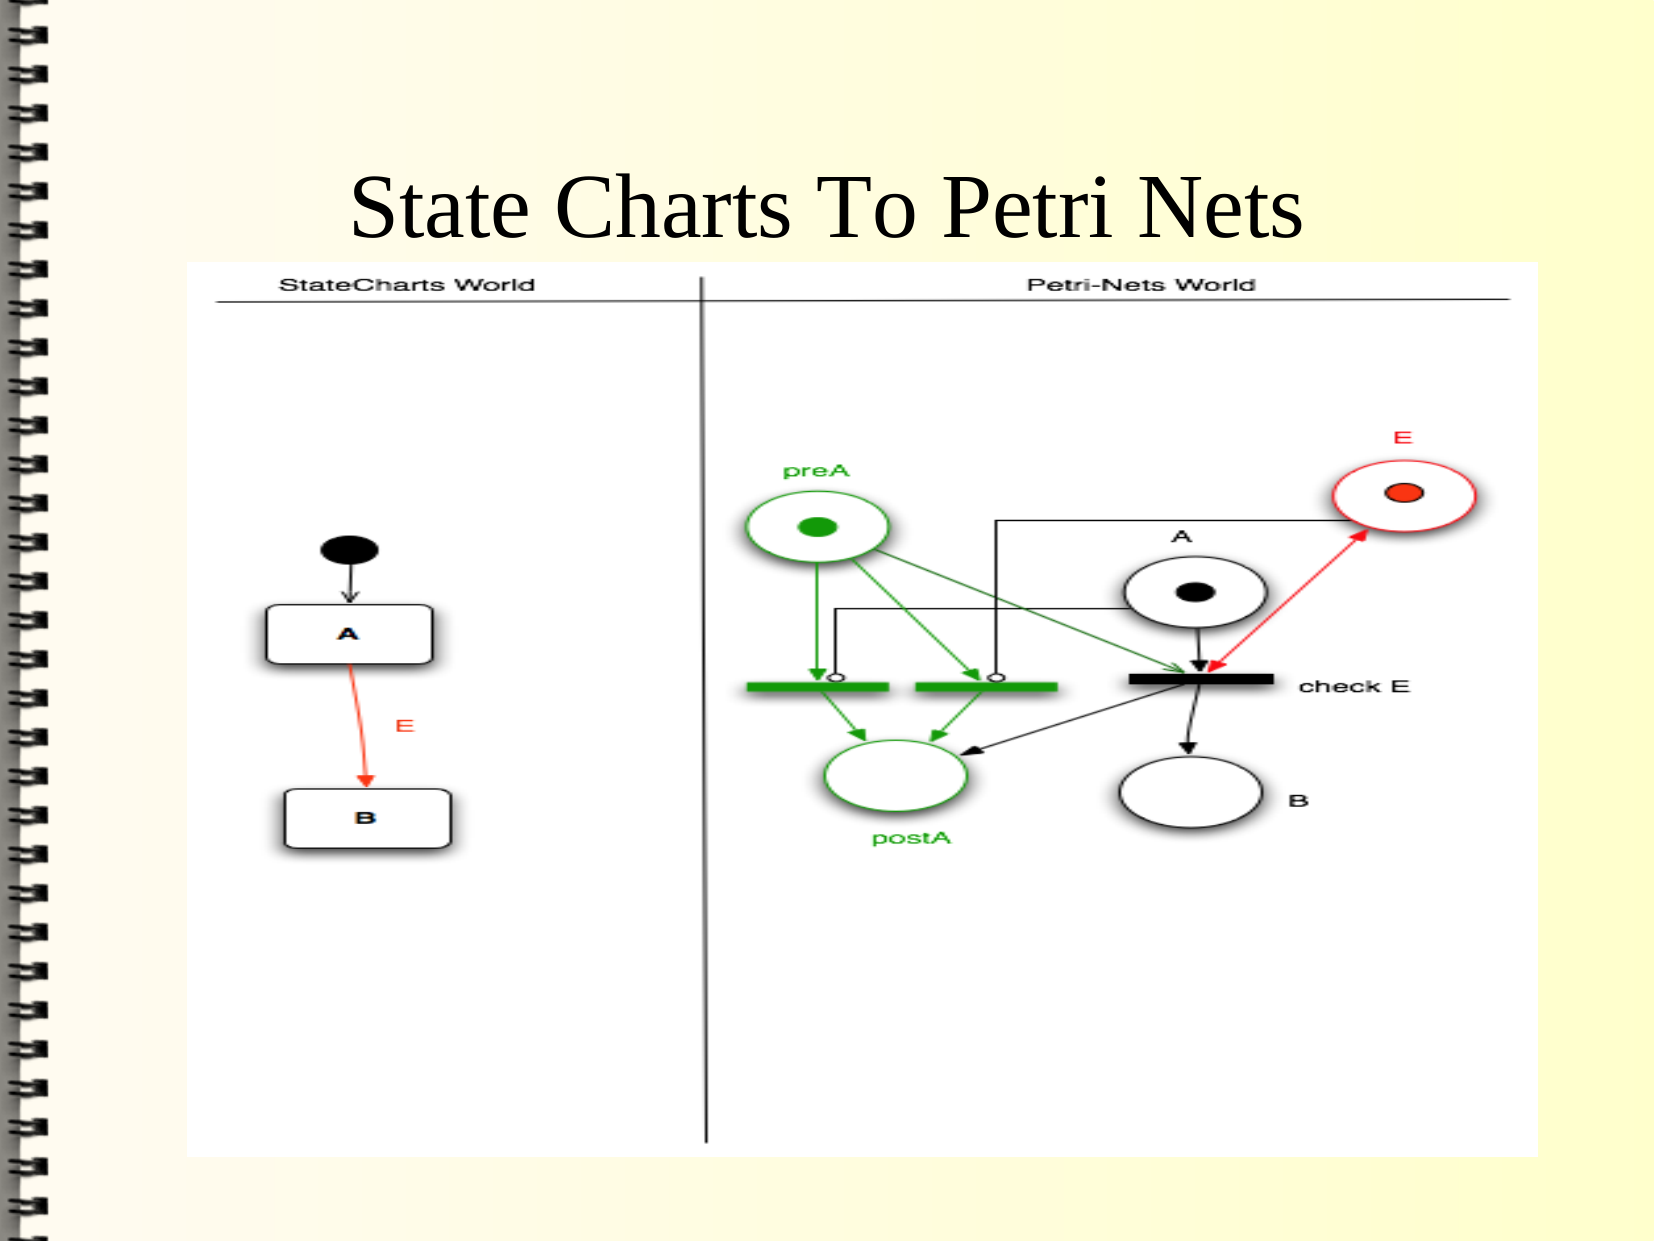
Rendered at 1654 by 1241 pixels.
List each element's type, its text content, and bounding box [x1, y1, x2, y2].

picture [187, 262, 1538, 1157]
title State Charts To Petri Nets [121, 102, 1534, 311]
picture [0, 0, 1654, 1241]
